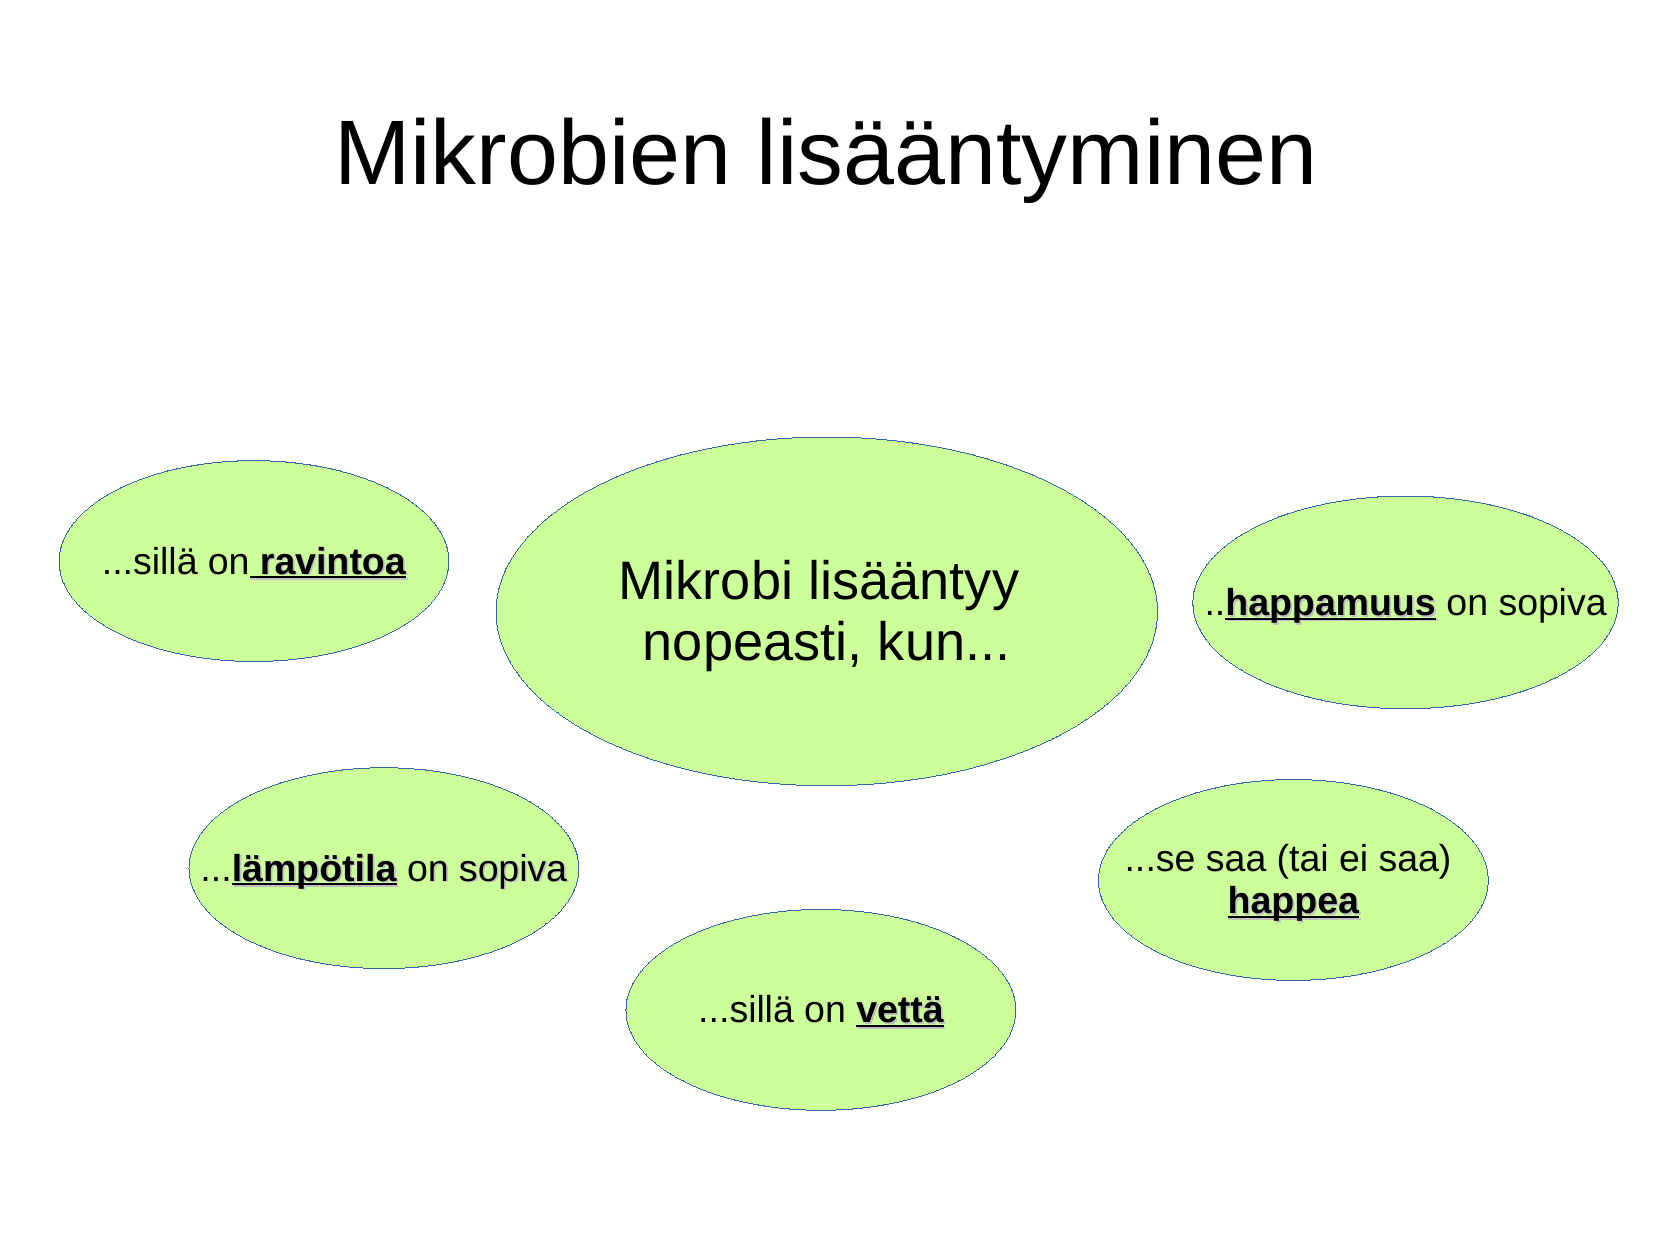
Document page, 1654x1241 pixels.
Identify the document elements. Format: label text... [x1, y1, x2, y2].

text_box ...sillä on vettä [625, 909, 1016, 1111]
text_box ..happamuus on sopiva [1192, 496, 1619, 709]
text_box ...sillä on ravintoa [59, 460, 449, 662]
title Mikrobien lisääntyminen [82, 49, 1571, 257]
text_box ...lämpötila on sopiva [188, 767, 579, 969]
text_box ...se saa (tai ei saa) happea [1098, 779, 1489, 981]
text_box Mikrobi lisääntyy nopeasti, kun... [496, 437, 1158, 786]
